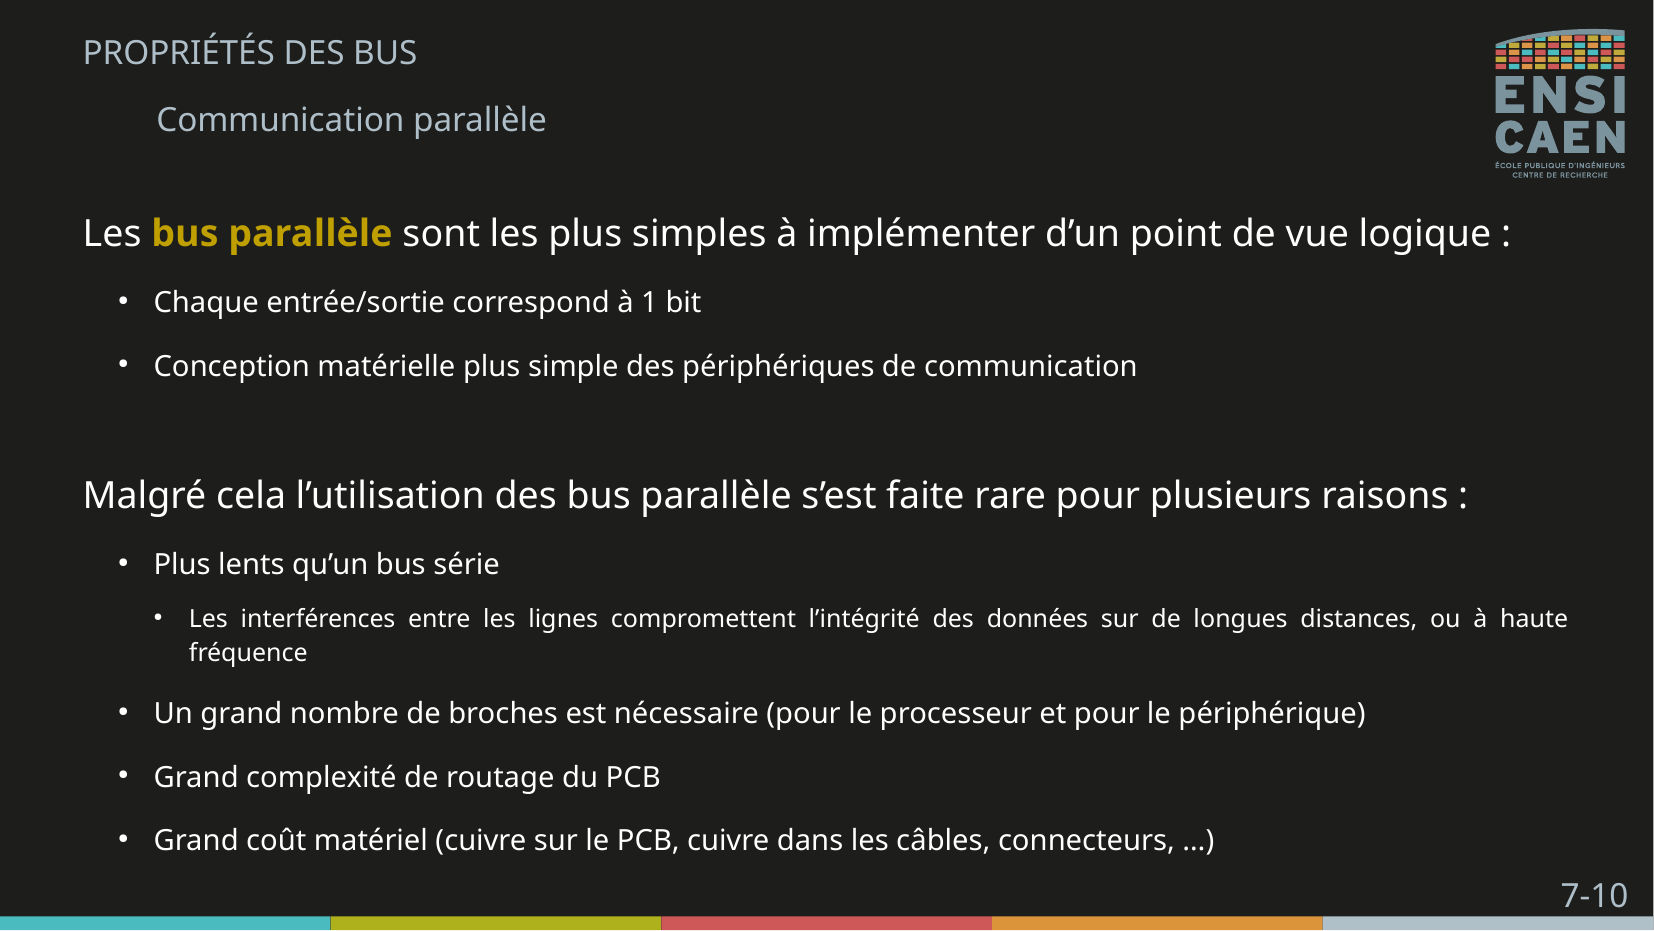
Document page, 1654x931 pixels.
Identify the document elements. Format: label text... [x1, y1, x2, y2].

title PROPRIÉTÉS DES BUS Communication parallèle [82, 0, 1467, 148]
list Les bus parallèle sont les plus simples à implémenter d’un point de vue logique : Chaque entrée/sortie correspond à 1 bit Conception matérielle plus simple des périphériques de communication Malgré cela l’utilisation des bus parallèle s’est faite rare pour plusieurs raisons : Plus lents qu’un bus série Les interférences entre les lignes compromettent l’intégrité des données sur de longues distances, ou à haute fréquence Un grand nombre de broches est nécessaire (pour le processeur et pour le périphérique) Grand complexité de routage du PCB Grand coût matériel (cuivre sur le PCB, cuivre dans les câbles, connecteurs, …) [82, 206, 1571, 916]
